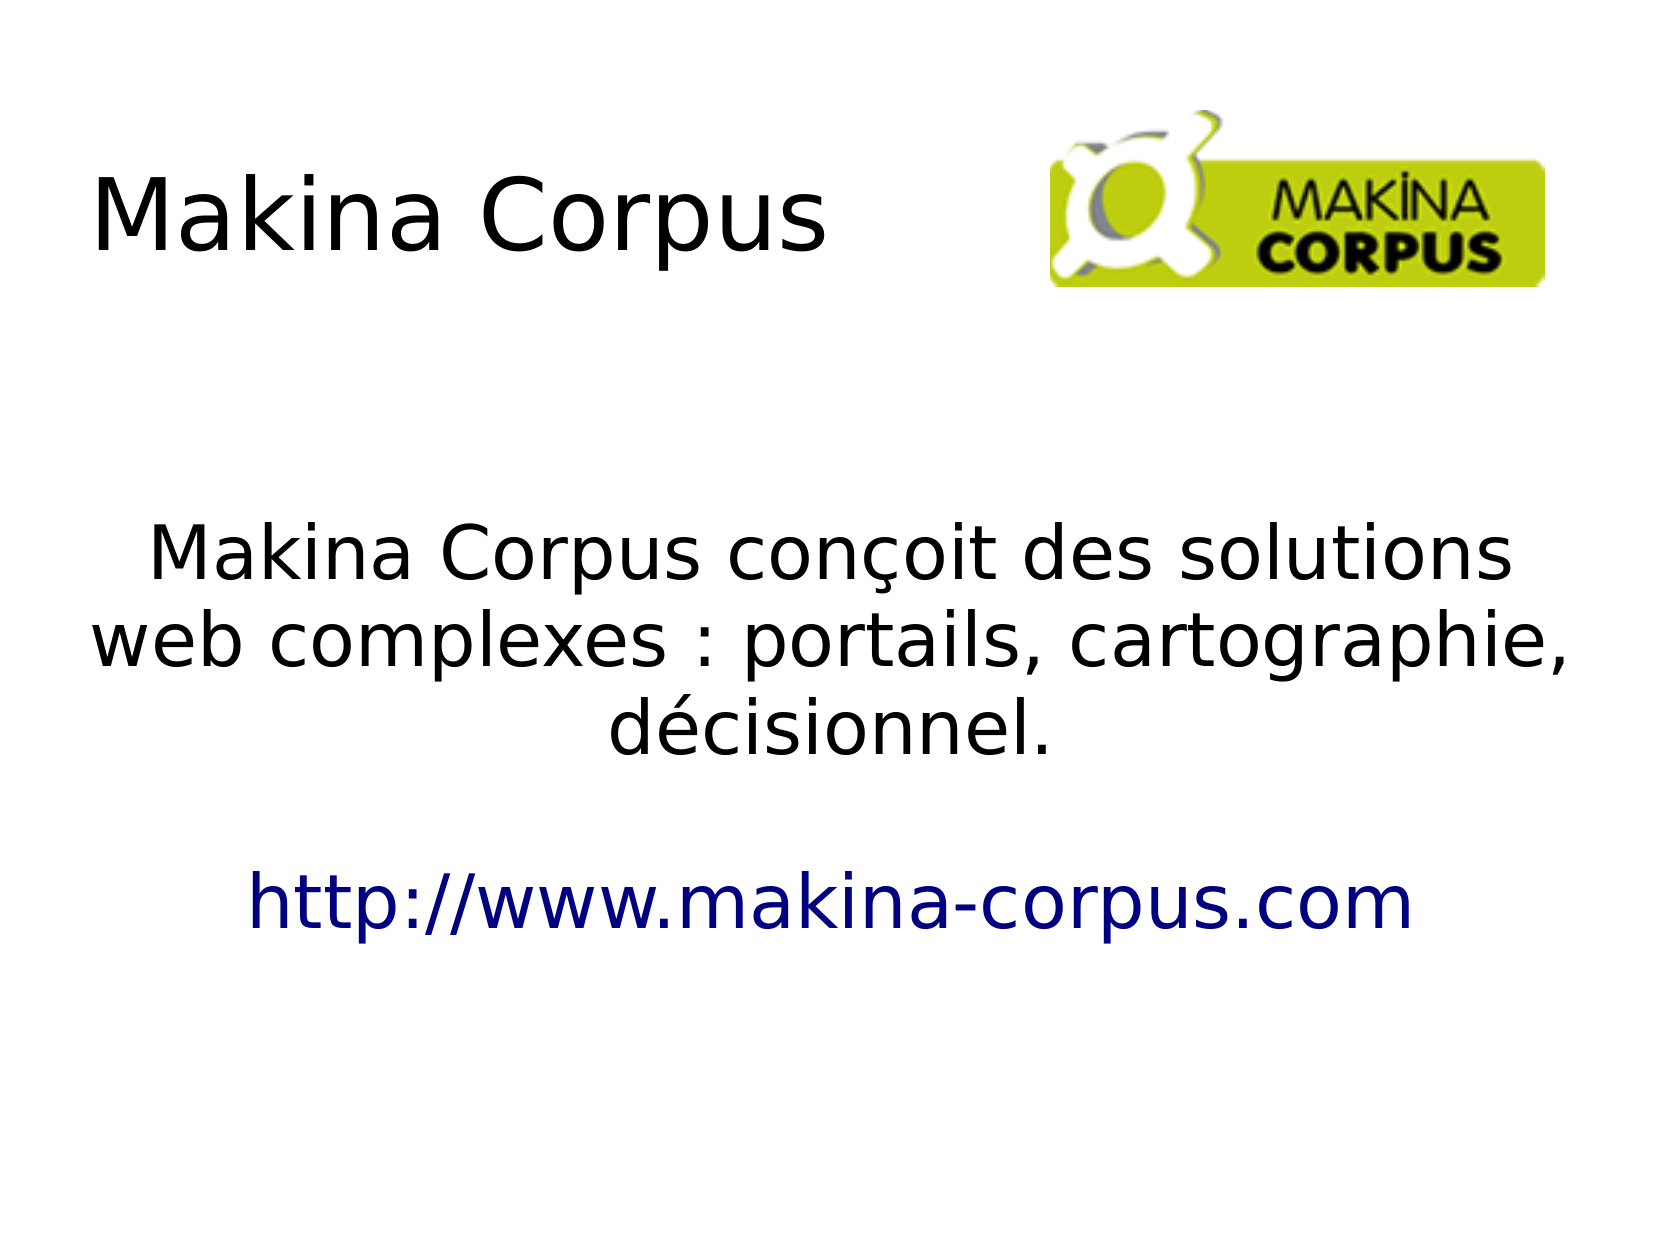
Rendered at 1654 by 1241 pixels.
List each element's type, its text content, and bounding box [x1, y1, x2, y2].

picture [1050, 110, 1545, 287]
text_box Makina Corpus conçoit des solutions web complexes : portails, cartographie, décisionnel. http://www.makina-corpus.com [75, 502, 1588, 955]
text_box Makina Corpus [75, 150, 901, 282]
